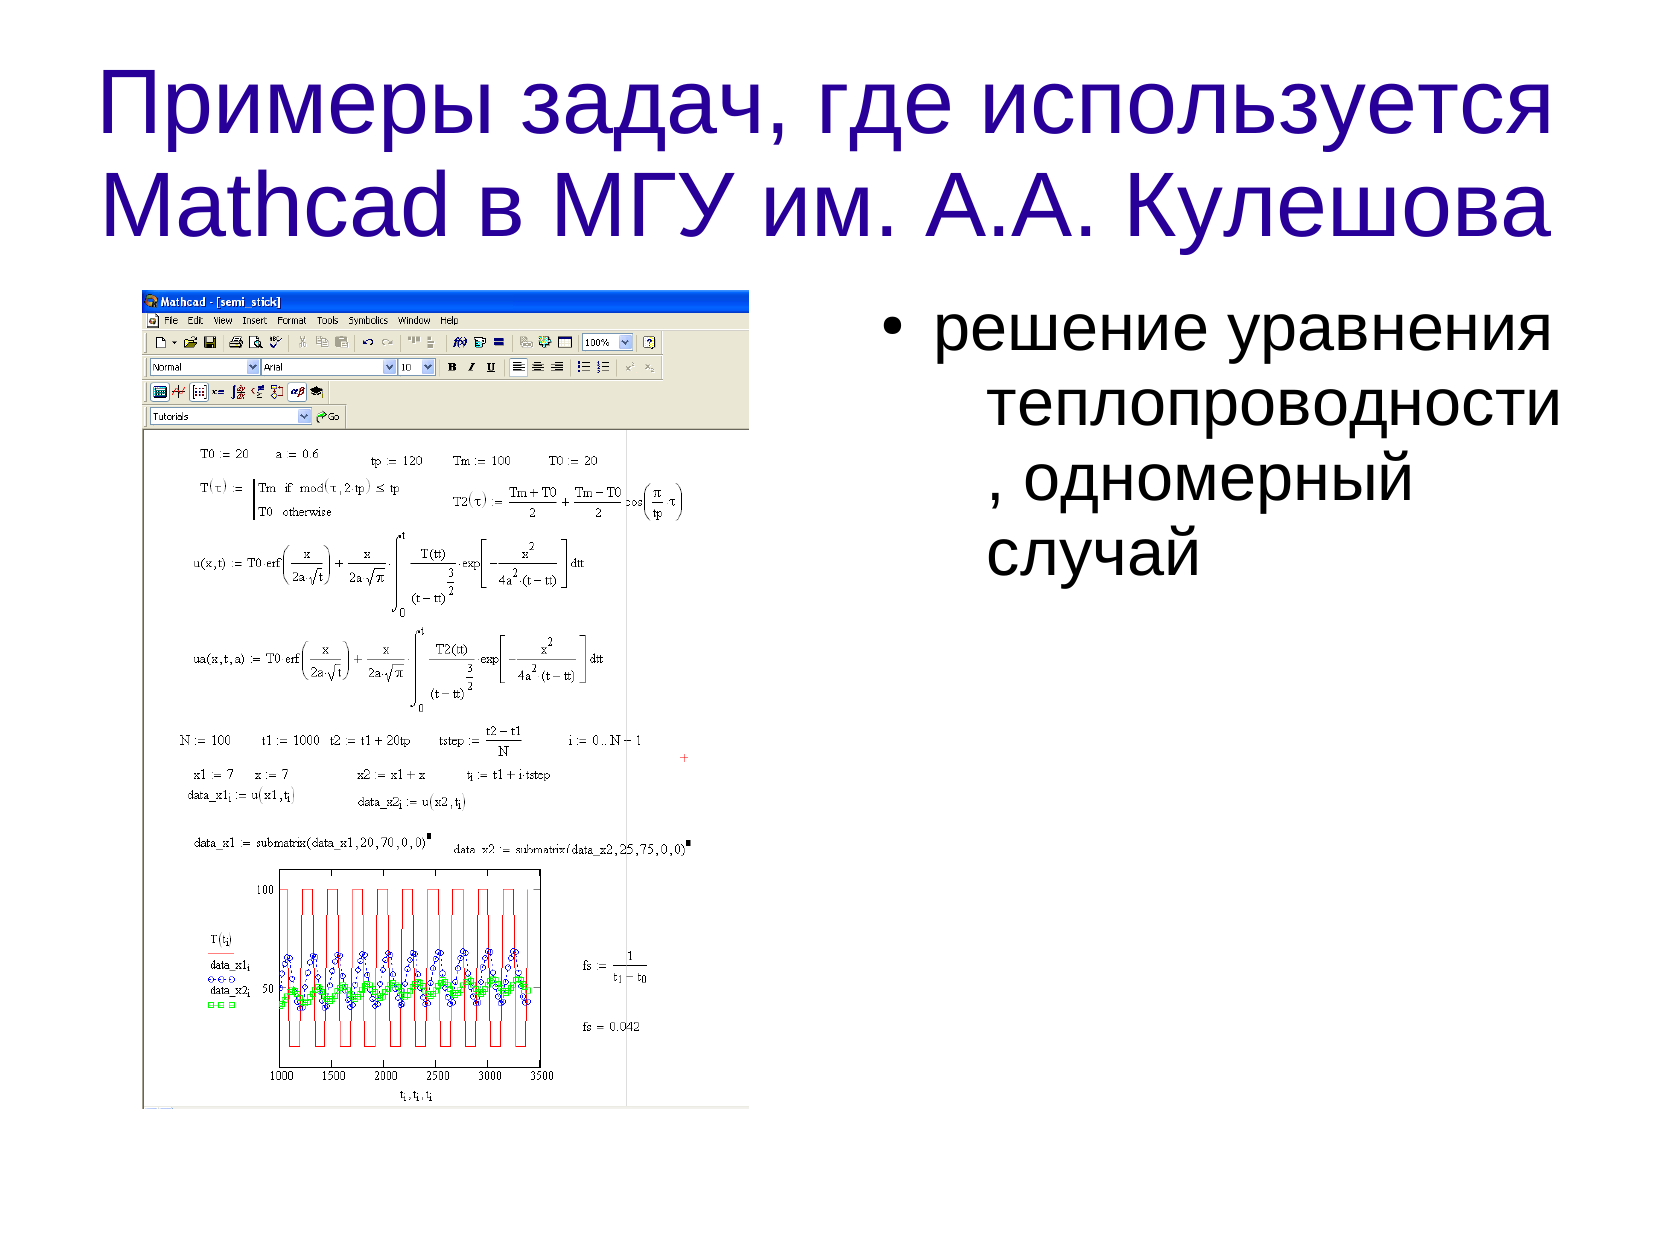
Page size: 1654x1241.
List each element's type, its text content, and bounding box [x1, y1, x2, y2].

title Примеры задач, где используется Mathcad в МГУ им. А.А. Кулешова [82, 39, 1571, 267]
list решение уравнения теплопроводности, одномерный случай [845, 290, 1572, 1109]
picture [142, 290, 749, 1109]
